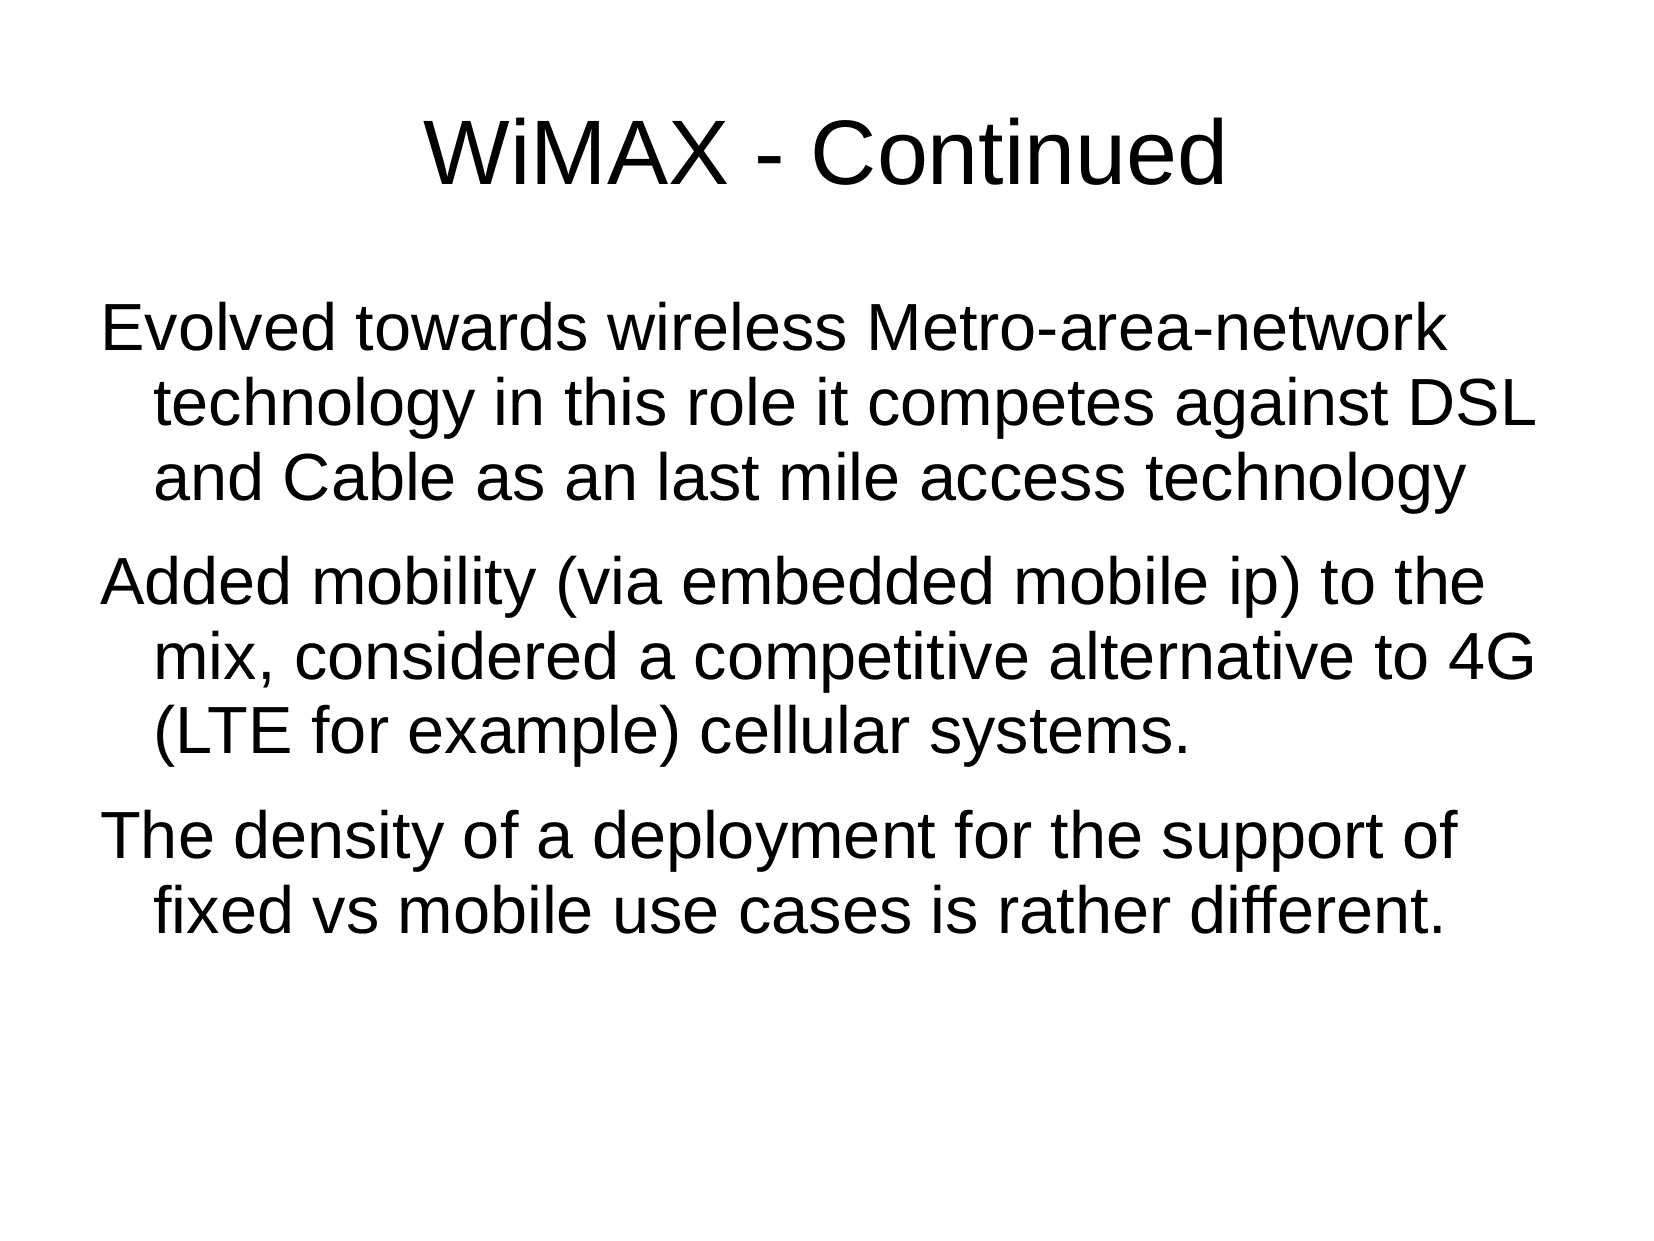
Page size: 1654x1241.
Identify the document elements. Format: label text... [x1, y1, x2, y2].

title WiMAX - Continued [82, 56, 1571, 250]
list Evolved towards wireless Metro-area-network technology in this role it competes against DSL and Cable as an last mile access technology Added mobility (via embedded mobile ip) to the mix, considered a competitive alternative to 4G (LTE for example) cellular systems. The density of a deployment for the support of fixed vs mobile use cases is rather different. [82, 290, 1571, 1094]
